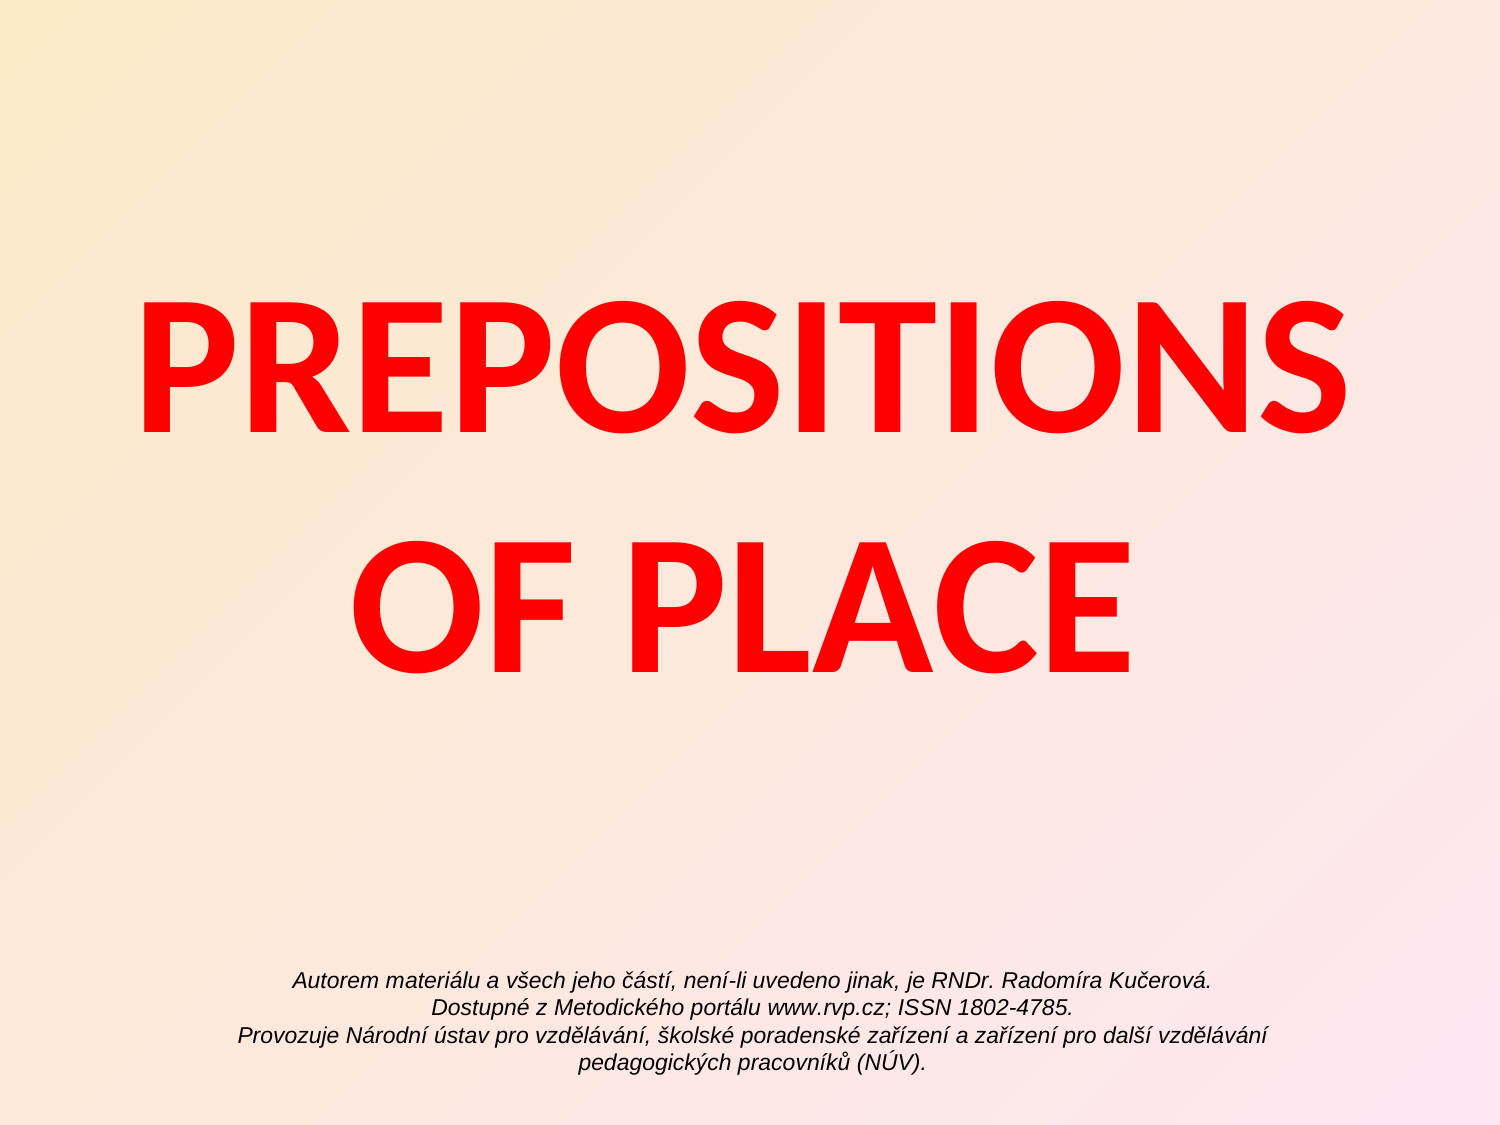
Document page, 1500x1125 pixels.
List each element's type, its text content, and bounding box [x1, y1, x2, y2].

text_box Autorem materiálu a všech jeho částí, není-li uvedeno jinak, je RNDr. Radomíra Kučerová. Dostupné z Metodického portálu www.rvp.cz; ISSN 1802-4785. Provozuje Národní ústav pro vzdělávání, školské poradenské zařízení a zařízení pro další vzdělávání pedagogických pracovníků (NÚV). [183, 957, 1323, 1084]
title PREPOSITIONS OF PLACE [105, 224, 1381, 720]
